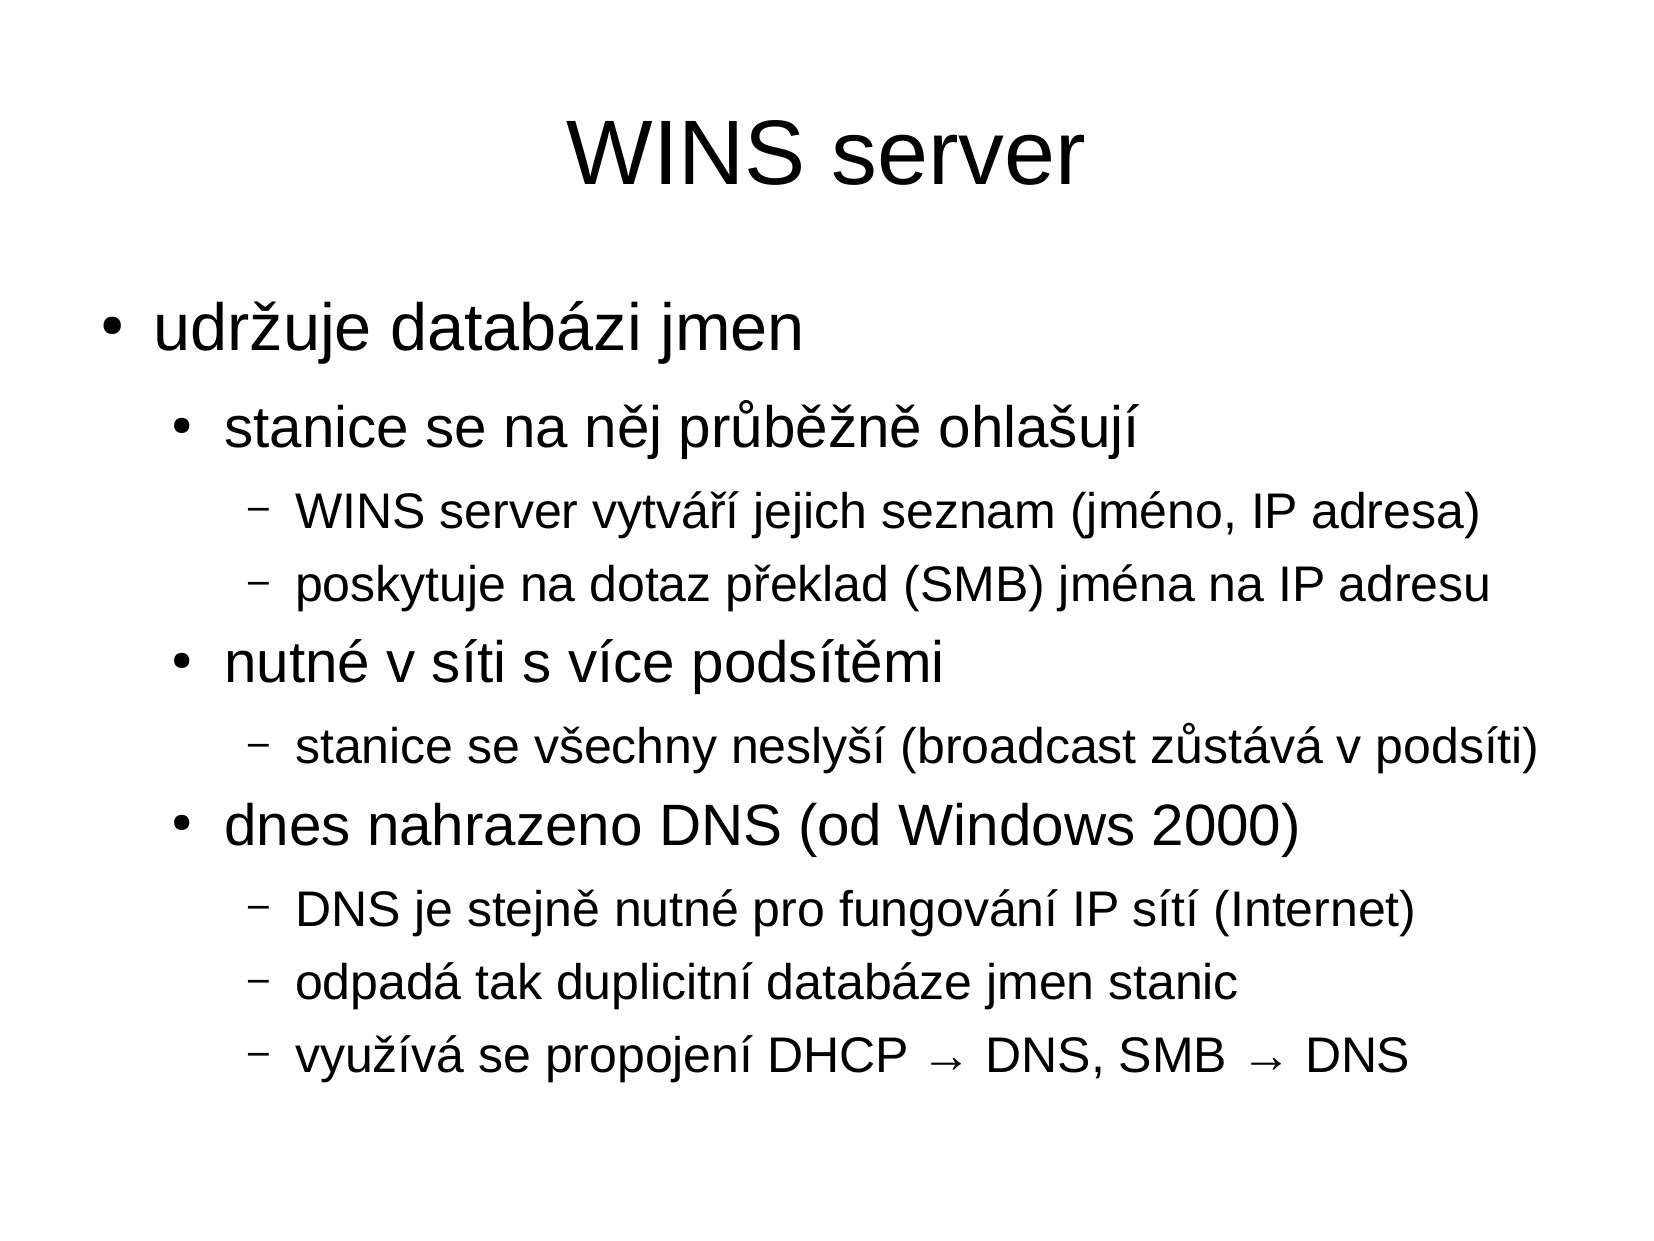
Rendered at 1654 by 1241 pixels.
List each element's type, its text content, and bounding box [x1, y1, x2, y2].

title WINS server [82, 49, 1571, 257]
list udržuje databázi jmen stanice se na něj průběžně ohlašují WINS server vytváří jejich seznam (jméno, IP adresa) poskytuje na dotaz překlad (SMB) jména na IP adresu nutné v síti s více podsítěmi stanice se všechny neslyší (broadcast zůstává v podsíti) dnes nahrazeno DNS (od Windows 2000) DNS je stejně nutné pro fungování IP sítí (Internet) odpadá tak duplicitní databáze jmen stanic využívá se propojení DHCP → DNS, SMB → DNS [82, 290, 1571, 1109]
